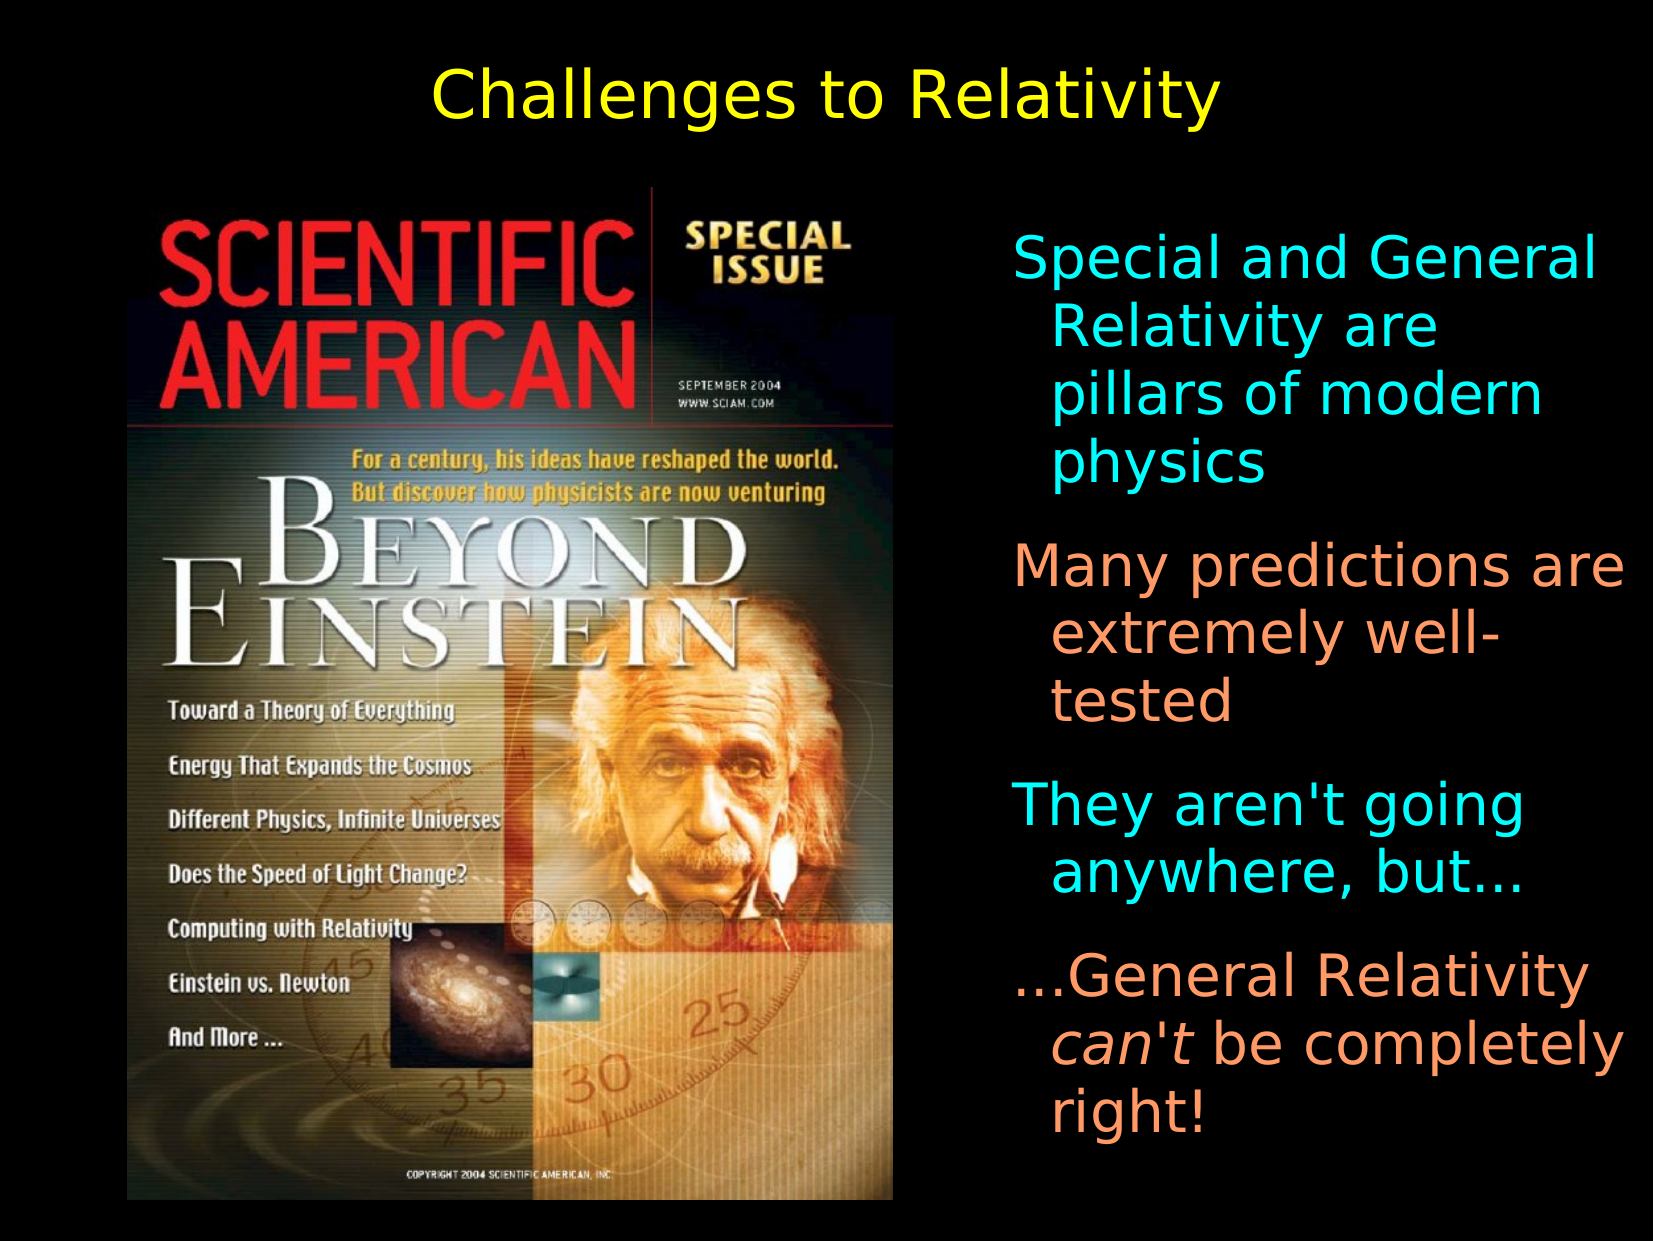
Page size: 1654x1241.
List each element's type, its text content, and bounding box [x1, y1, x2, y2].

text_box Special and General Relativity are pillars of modern physics Many predictions are extremely well-tested They aren't going anywhere, but... ...General Relativity can't be completely right! [1012, 225, 1632, 1146]
text_box Challenges to Relativity [430, 56, 1225, 135]
picture [127, 187, 893, 1201]
